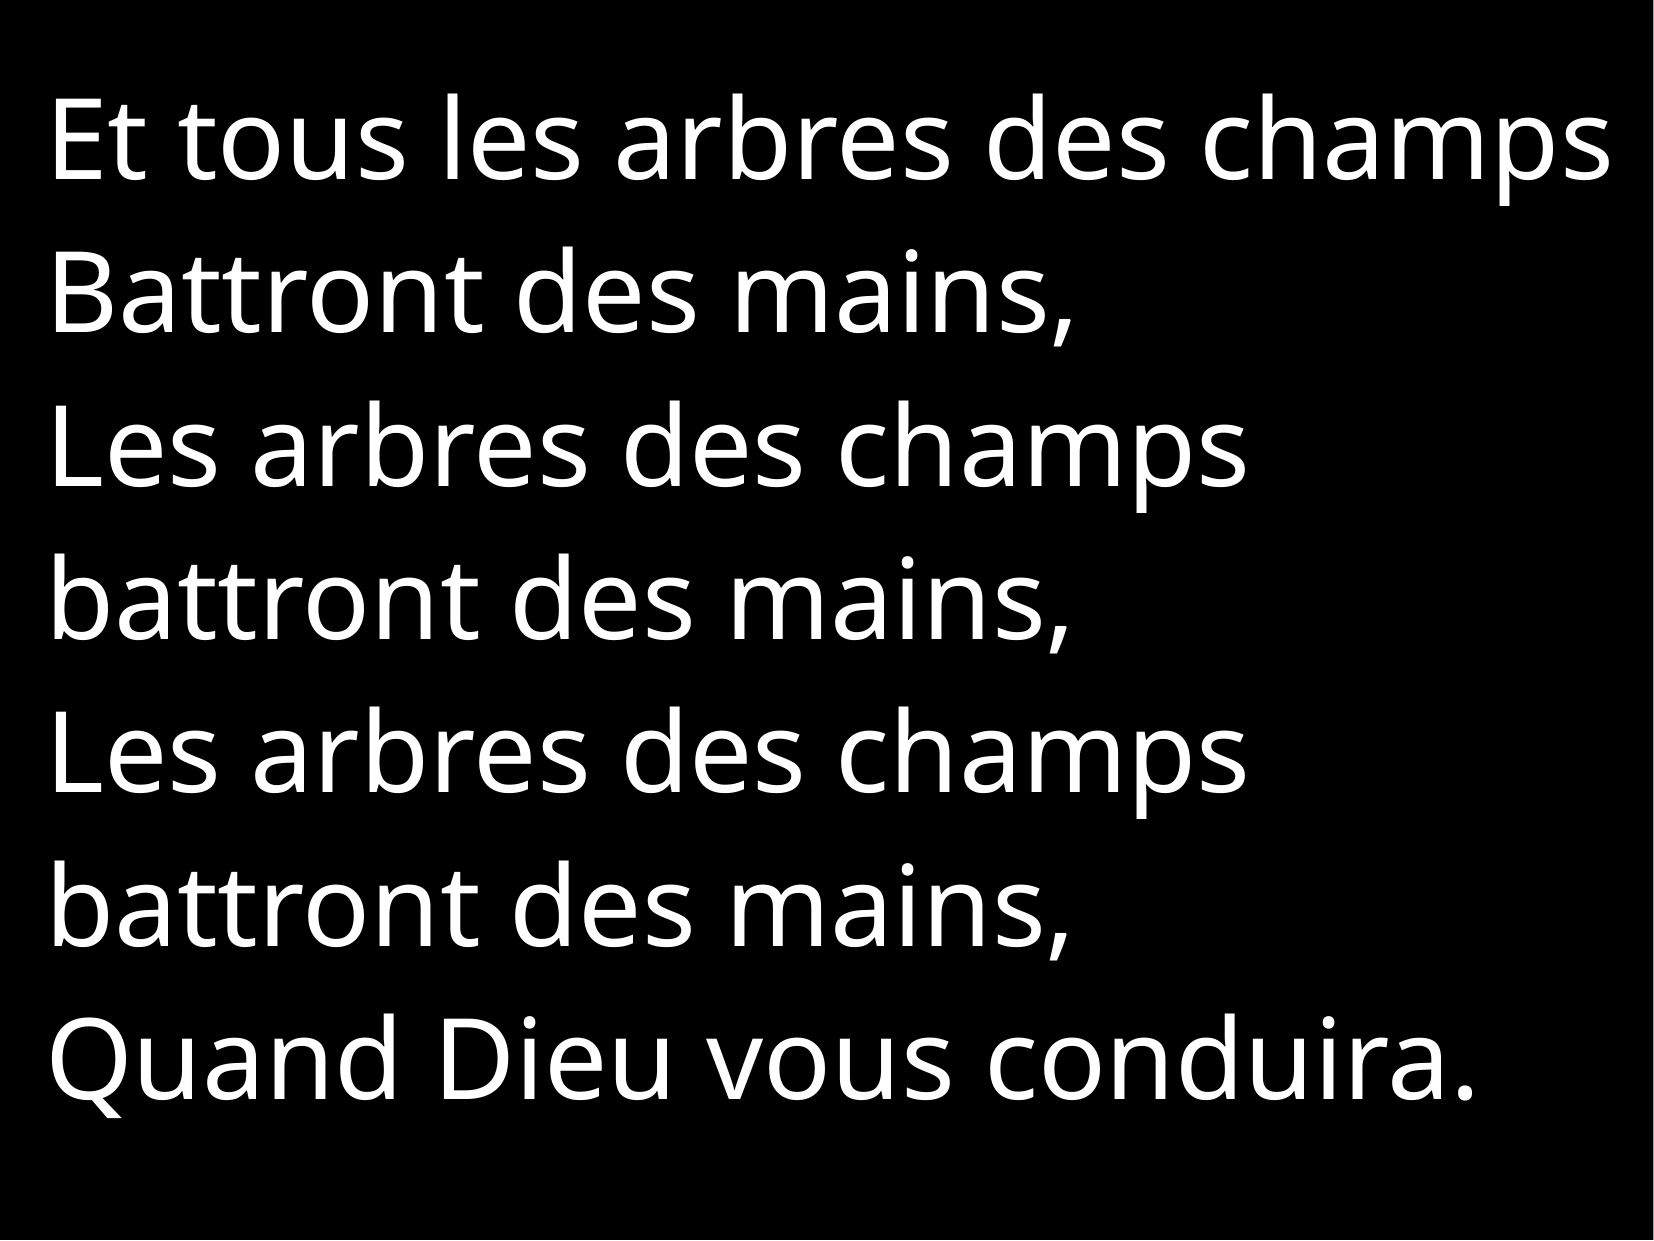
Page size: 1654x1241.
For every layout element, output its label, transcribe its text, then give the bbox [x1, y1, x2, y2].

subtitle Et tous les arbres des champs Battront des mains, Les arbres des champs battront des mains, Les arbres des champs battront des mains, Quand Dieu vous conduira. [45, 0, 1617, 1241]
